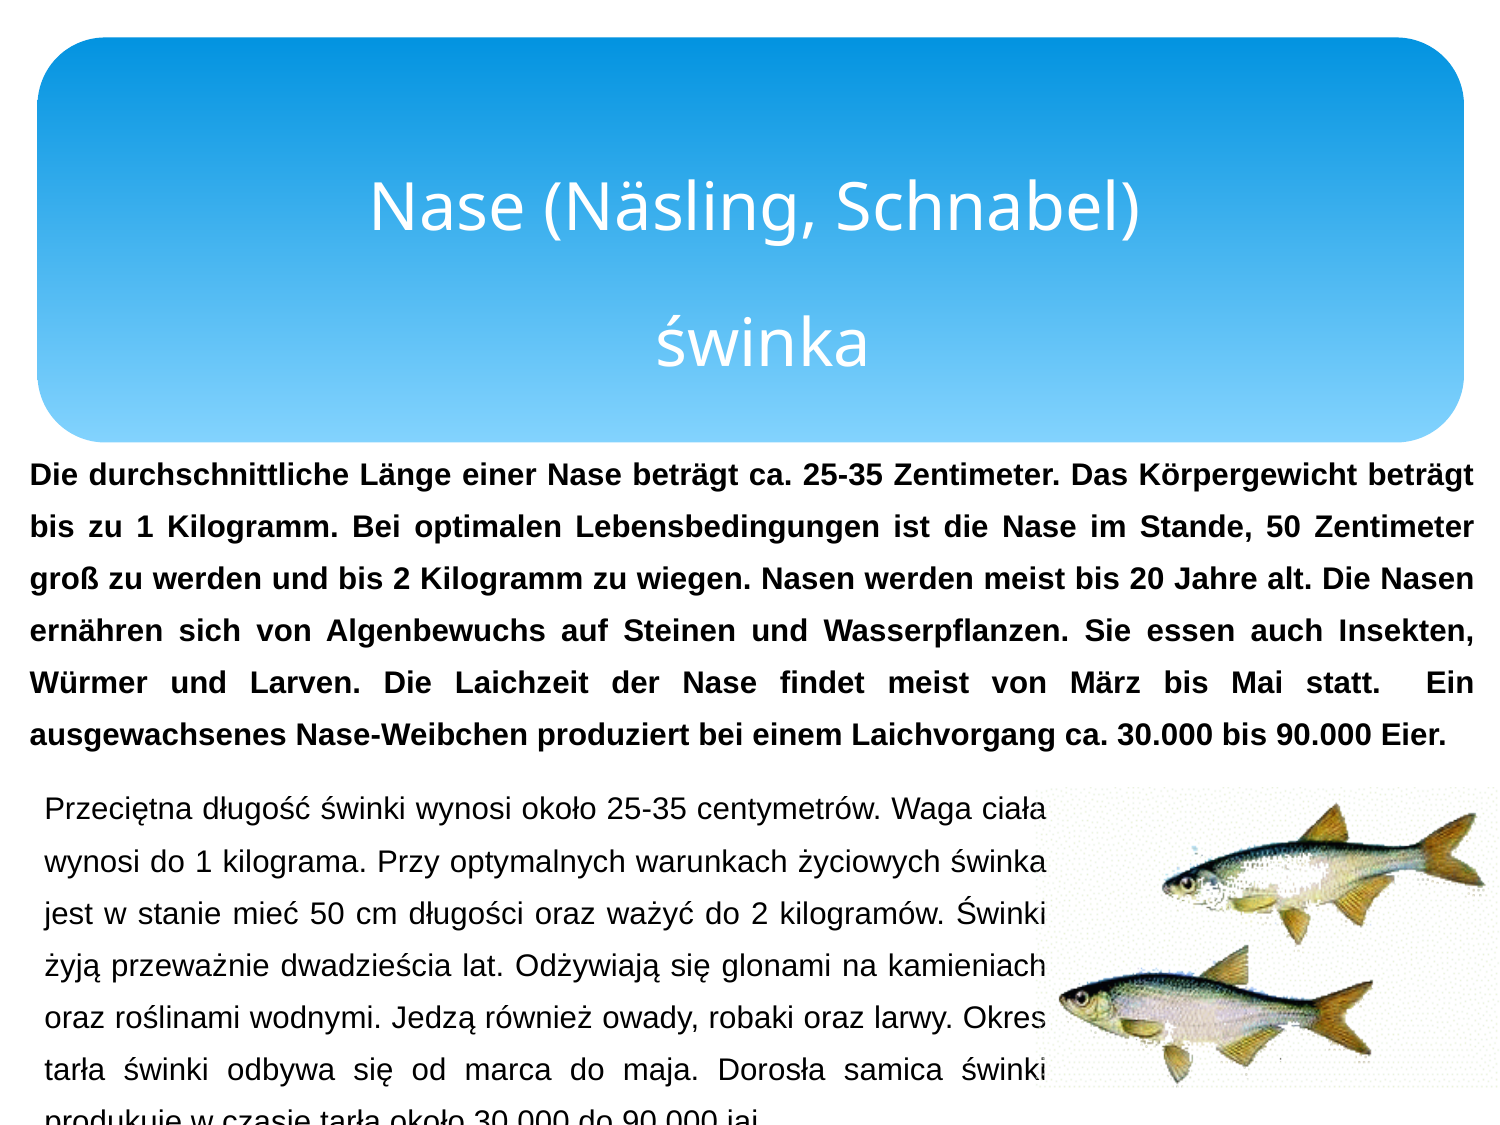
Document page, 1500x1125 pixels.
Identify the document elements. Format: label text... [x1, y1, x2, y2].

title Nase (Näsling, Schnabel) świnka [88, 115, 1439, 384]
text_box Przeciętna długość świnki wynosi około 25-35 centymetrów. Waga ciała wynosi do 1 kilograma. Przy optymalnych warunkach życiowych świnka jest w stanie mieć 50 cm długości oraz ważyć do 2 kilogramów. Świnki żyją przeważnie dwadzieścia lat. Odżywiają się glonami na kamieniach oraz roślinami wodnymi. Jedzą również owady, robaki oraz larwy. Okres tarła świnki odbywa się od marca do maja. Dorosła samica świnki produkuje w czasie tarła około 30.000 do 90.000 jaj. [29, 766, 1063, 1125]
picture [1033, 787, 1500, 1093]
subtitle Die durchschnittliche Länge einer Nase beträgt ca. 25-35 Zentimeter. Das Körpergewicht beträgt bis zu 1 Kilogramm. Bei optimalen Lebensbedingungen ist die Nase im Stande, 50 Zentimeter groß zu werden und bis 2 Kilogramm zu wiegen. Nasen werden meist bis 20 Jahre alt. Die Nasen ernähren sich von Algenbewuchs auf Steinen und Wasserpflanzen. Sie essen auch Insekten, Würmer und Larven. Die Laichzeit der Nase findet meist von März bis Mai statt. Ein ausgewachsenes Nase-Weibchen produziert bei einem Laichvorgang ca. 30.000 bis 90.000 Eier. [29, 442, 1477, 750]
